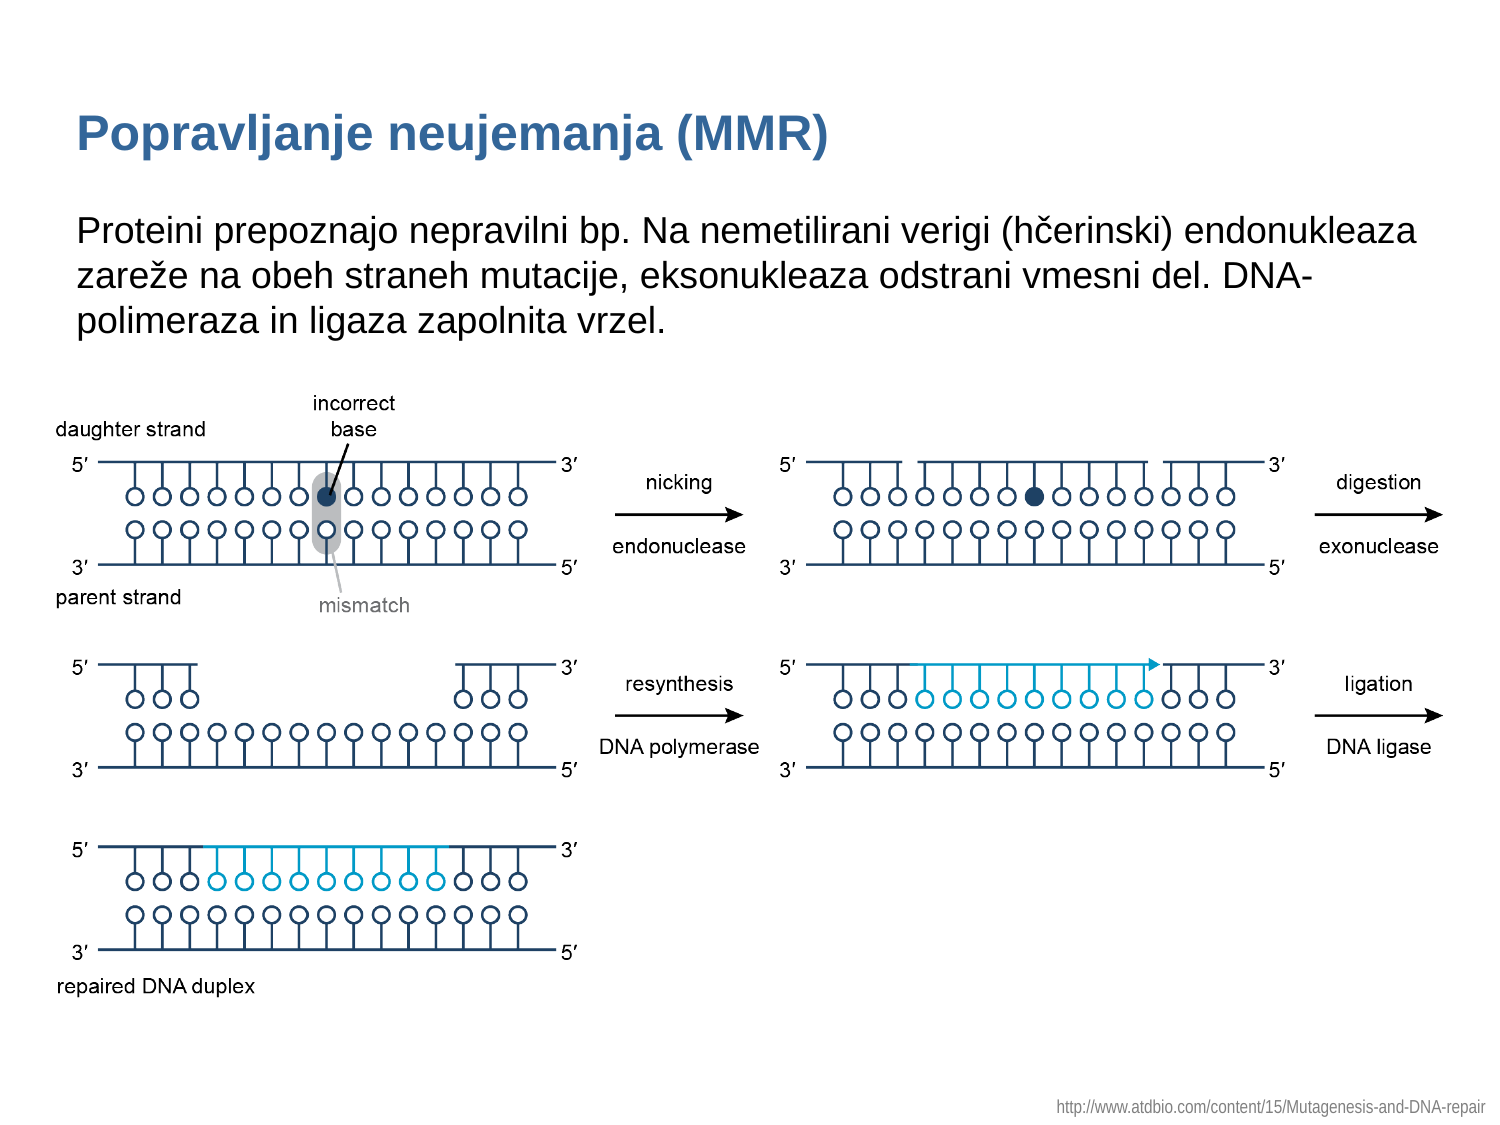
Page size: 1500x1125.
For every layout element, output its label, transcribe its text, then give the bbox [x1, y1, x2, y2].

text_box Popravljanje neujemanja (MMR) Proteini prepoznajo nepravilni bp. Na nemetilirani verigi (hčerinski) endonukleaza zareže na obeh straneh mutacije, eksonukleaza odstrani vmesni del. DNA-polimeraza in ligaza zapolnita vrzel. [61, 93, 1471, 394]
text_box http://www.atdbio.com/content/15/Mutagenesis-and-DNA-repair [749, 1087, 1500, 1125]
picture [55, 392, 1443, 1000]
